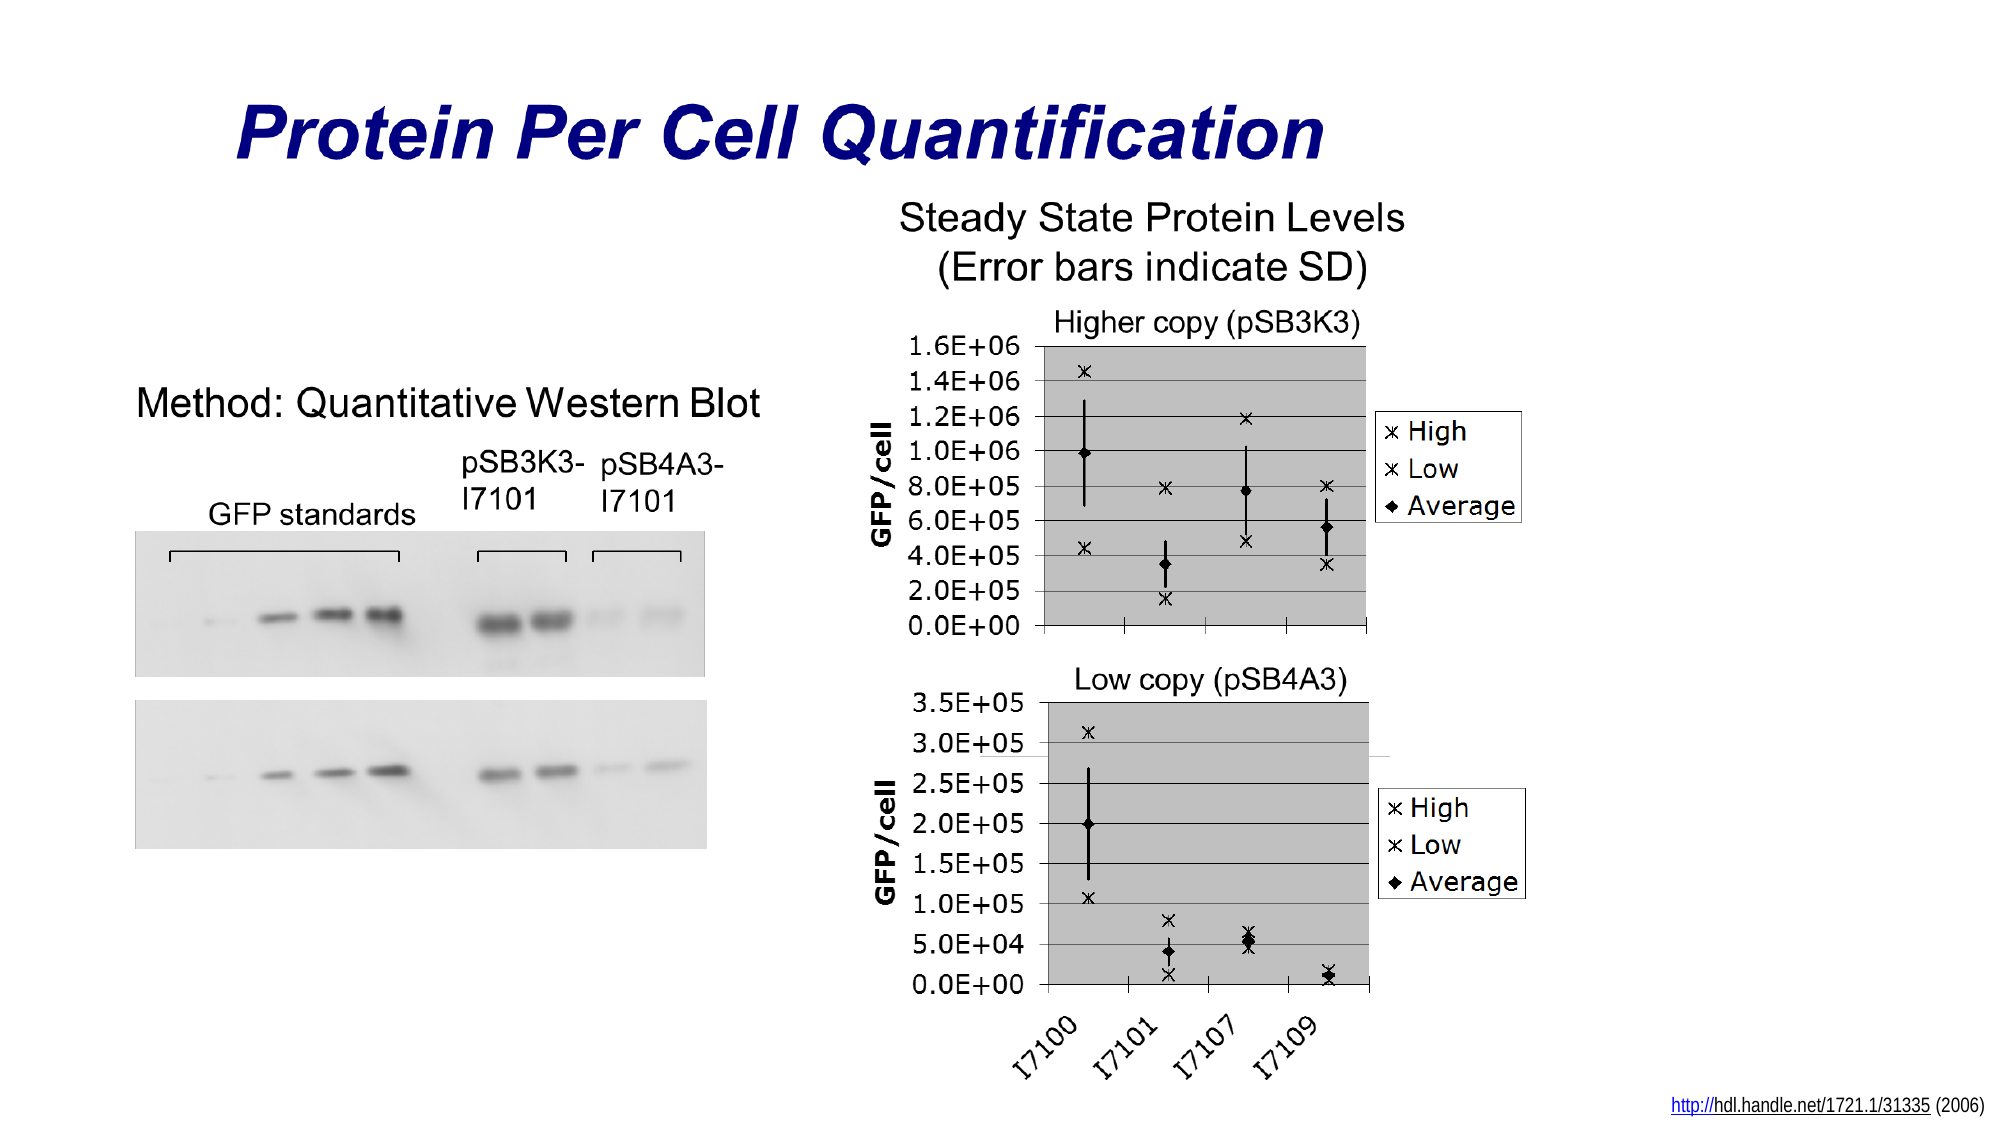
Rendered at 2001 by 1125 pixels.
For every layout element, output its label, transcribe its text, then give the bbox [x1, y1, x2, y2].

text_box http://hdl.handle.net/1721.1/31335 (2006) [1652, 1084, 2000, 1125]
picture [67, 28, 1618, 1105]
